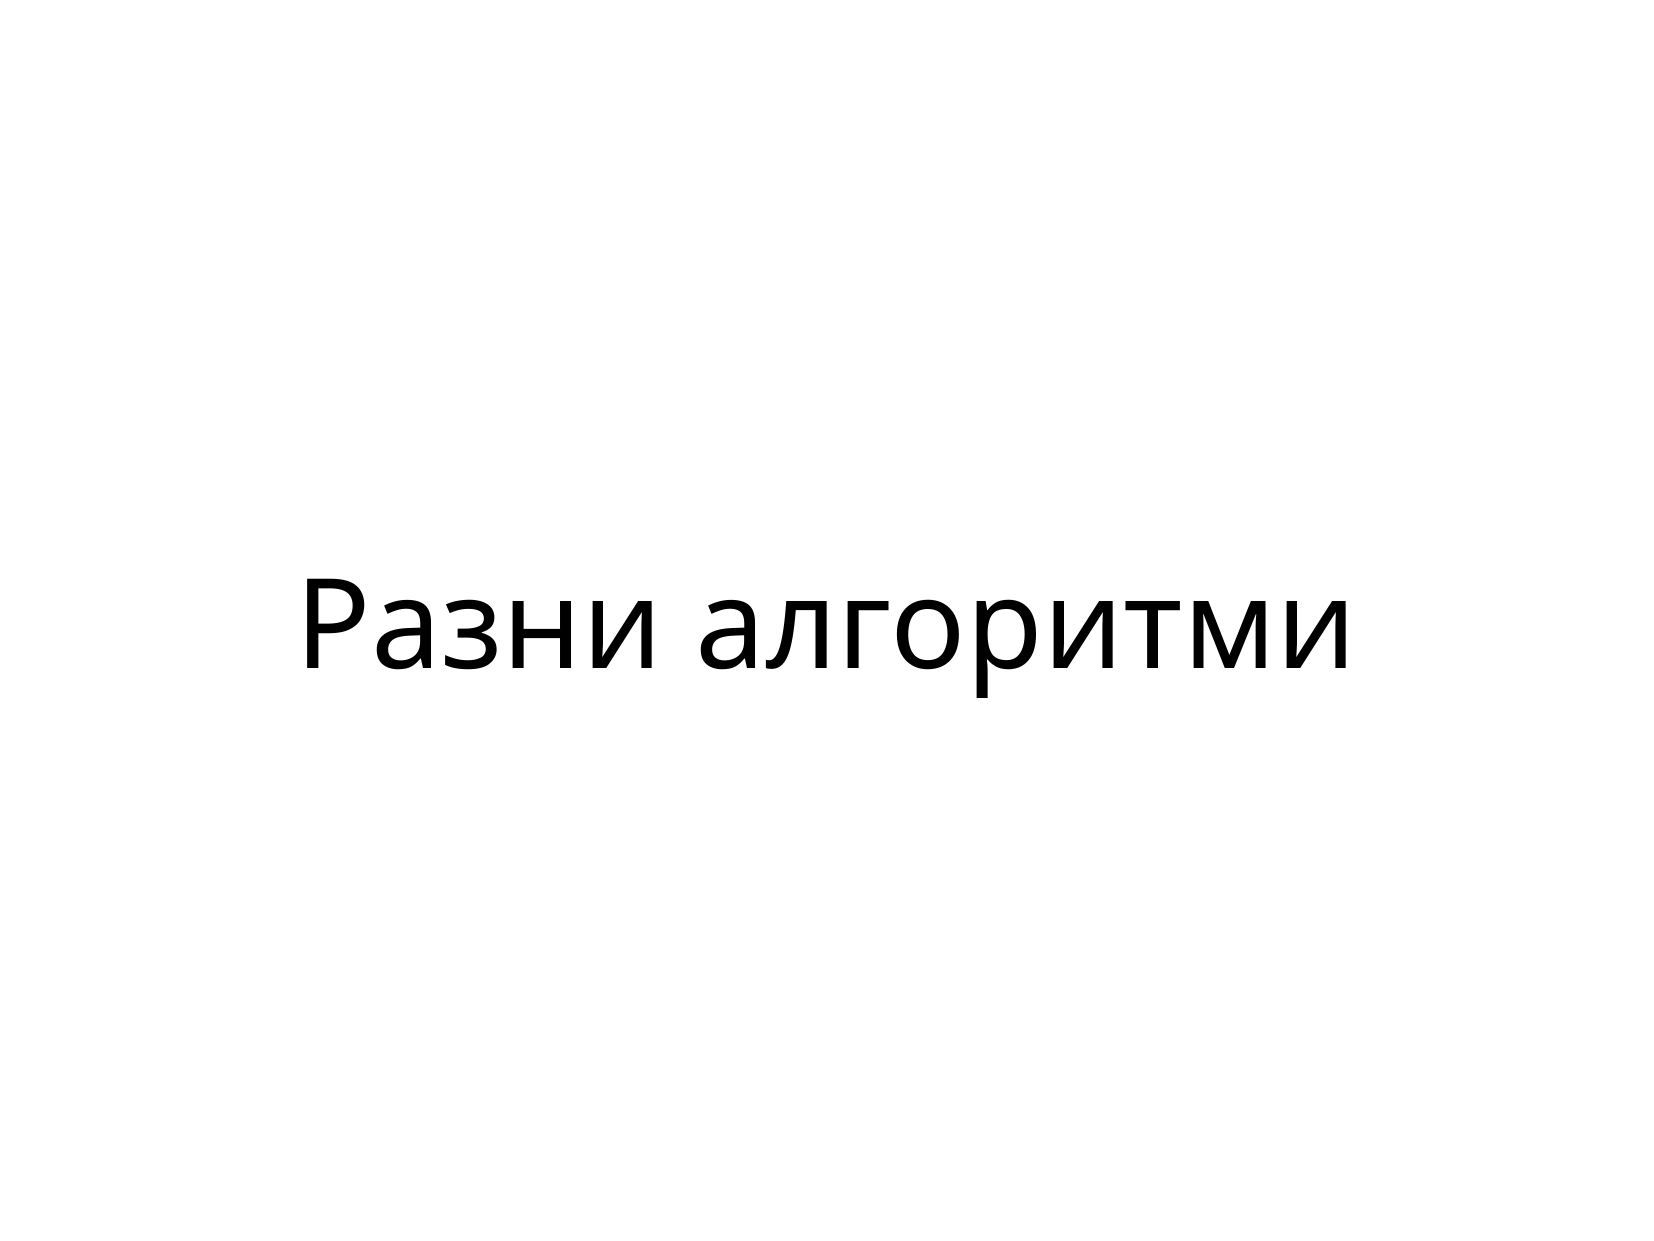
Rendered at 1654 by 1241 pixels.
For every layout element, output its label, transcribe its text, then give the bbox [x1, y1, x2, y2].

text_box Разни алгоритми [0, 0, 1654, 1241]
